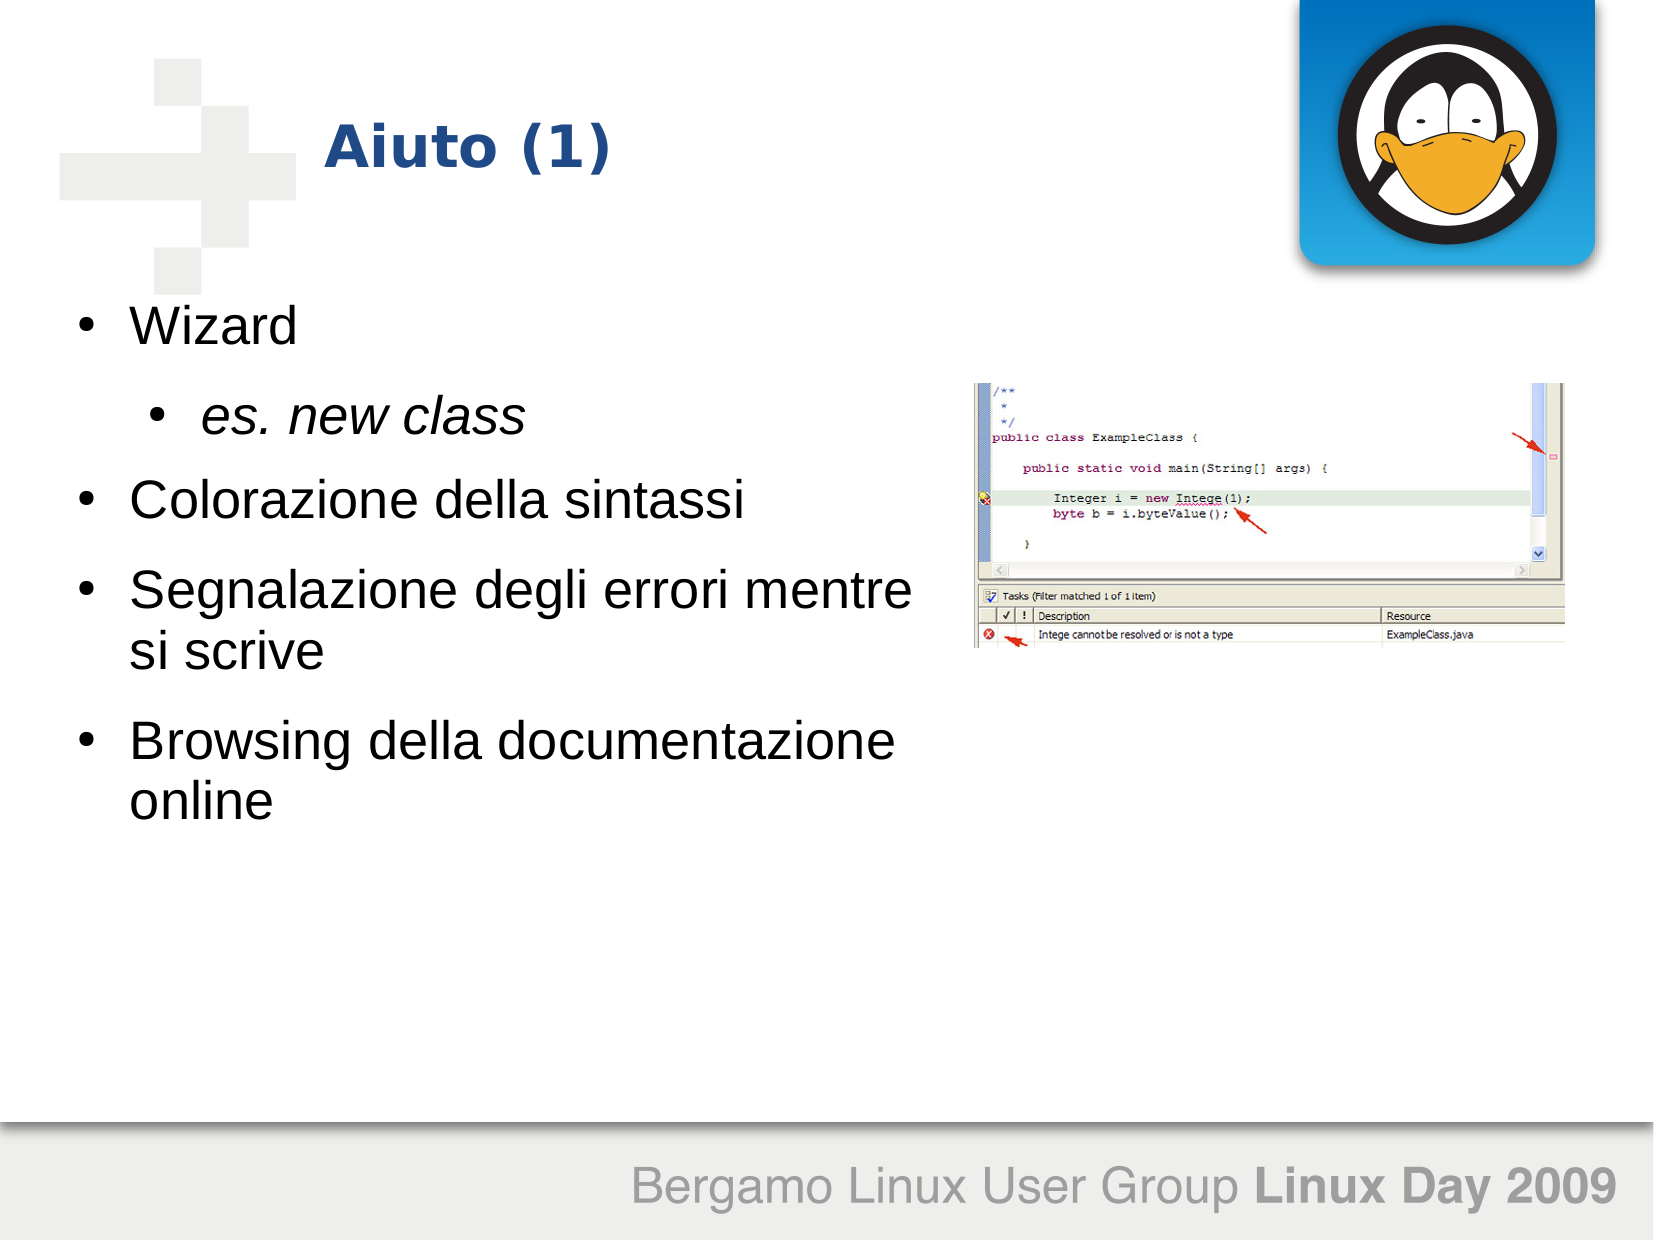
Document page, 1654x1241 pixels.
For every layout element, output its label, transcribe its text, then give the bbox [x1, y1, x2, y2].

title Aiuto (1) [324, 66, 1247, 229]
picture [0, 0, 1654, 1240]
list Wizard es. new class Colorazione della sintassi Segnalazione degli errori mentre si scrive Browsing della documentazione online [59, 295, 916, 1078]
